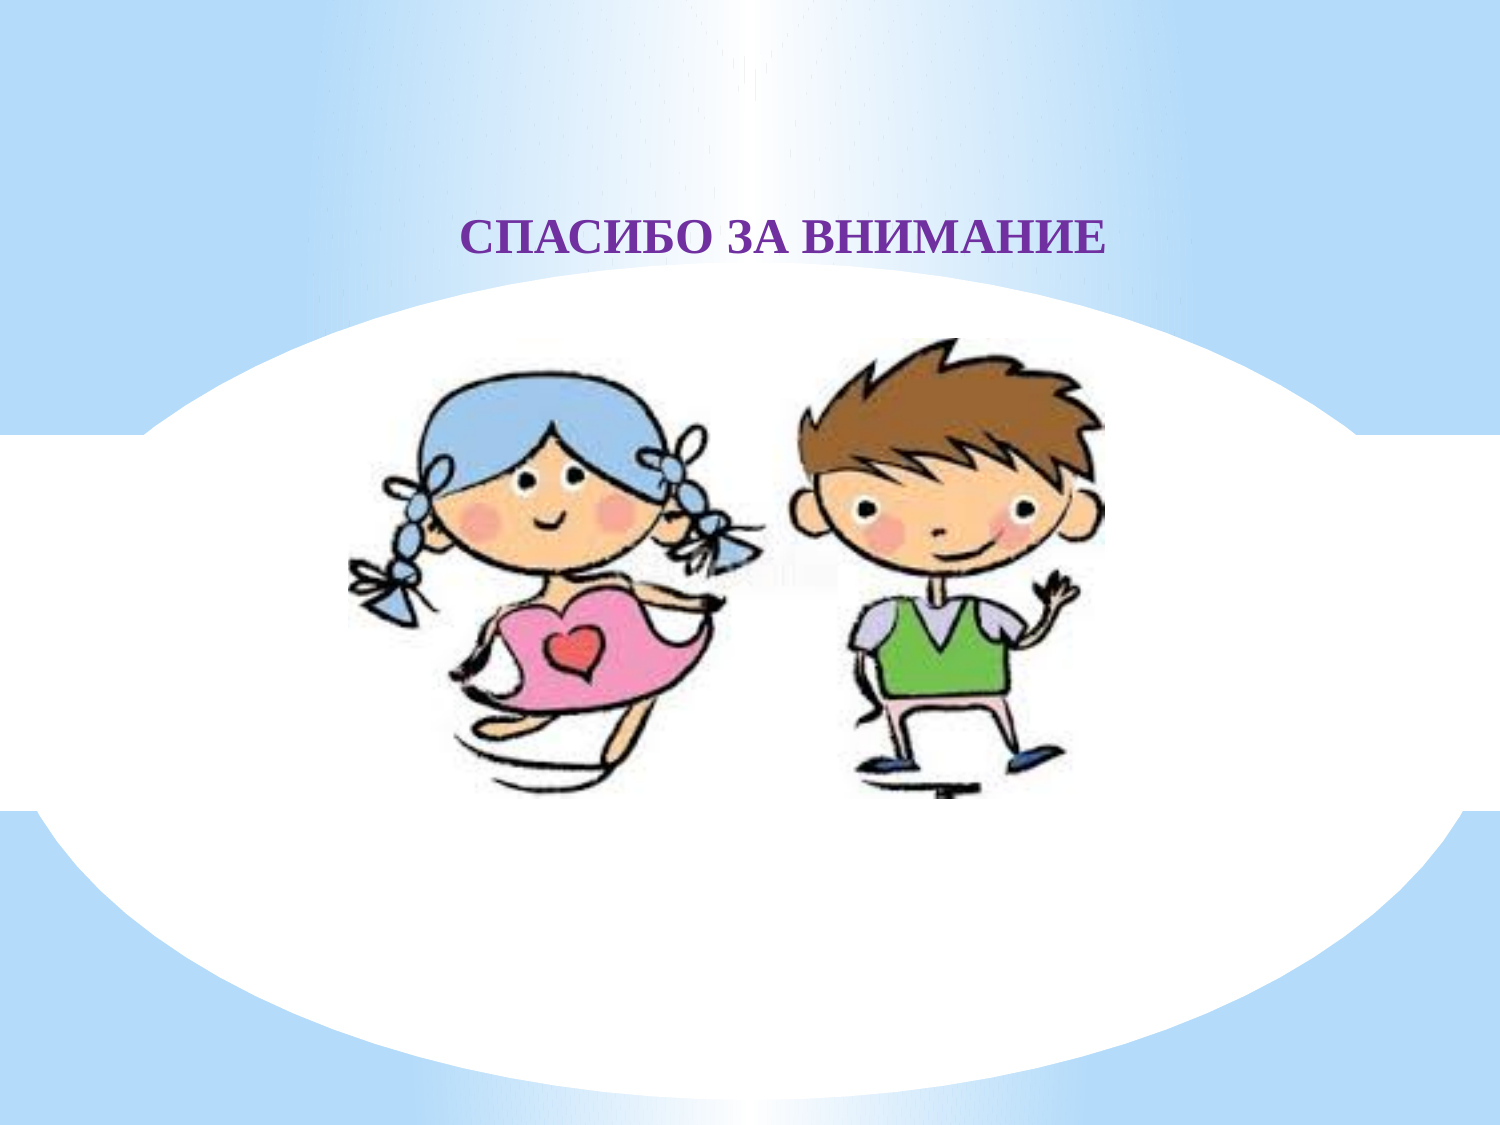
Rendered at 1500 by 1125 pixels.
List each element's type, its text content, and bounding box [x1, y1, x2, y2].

title СПАСИБО ЗА ВНИМАНИЕ [253, 196, 1313, 386]
picture [348, 338, 1105, 799]
